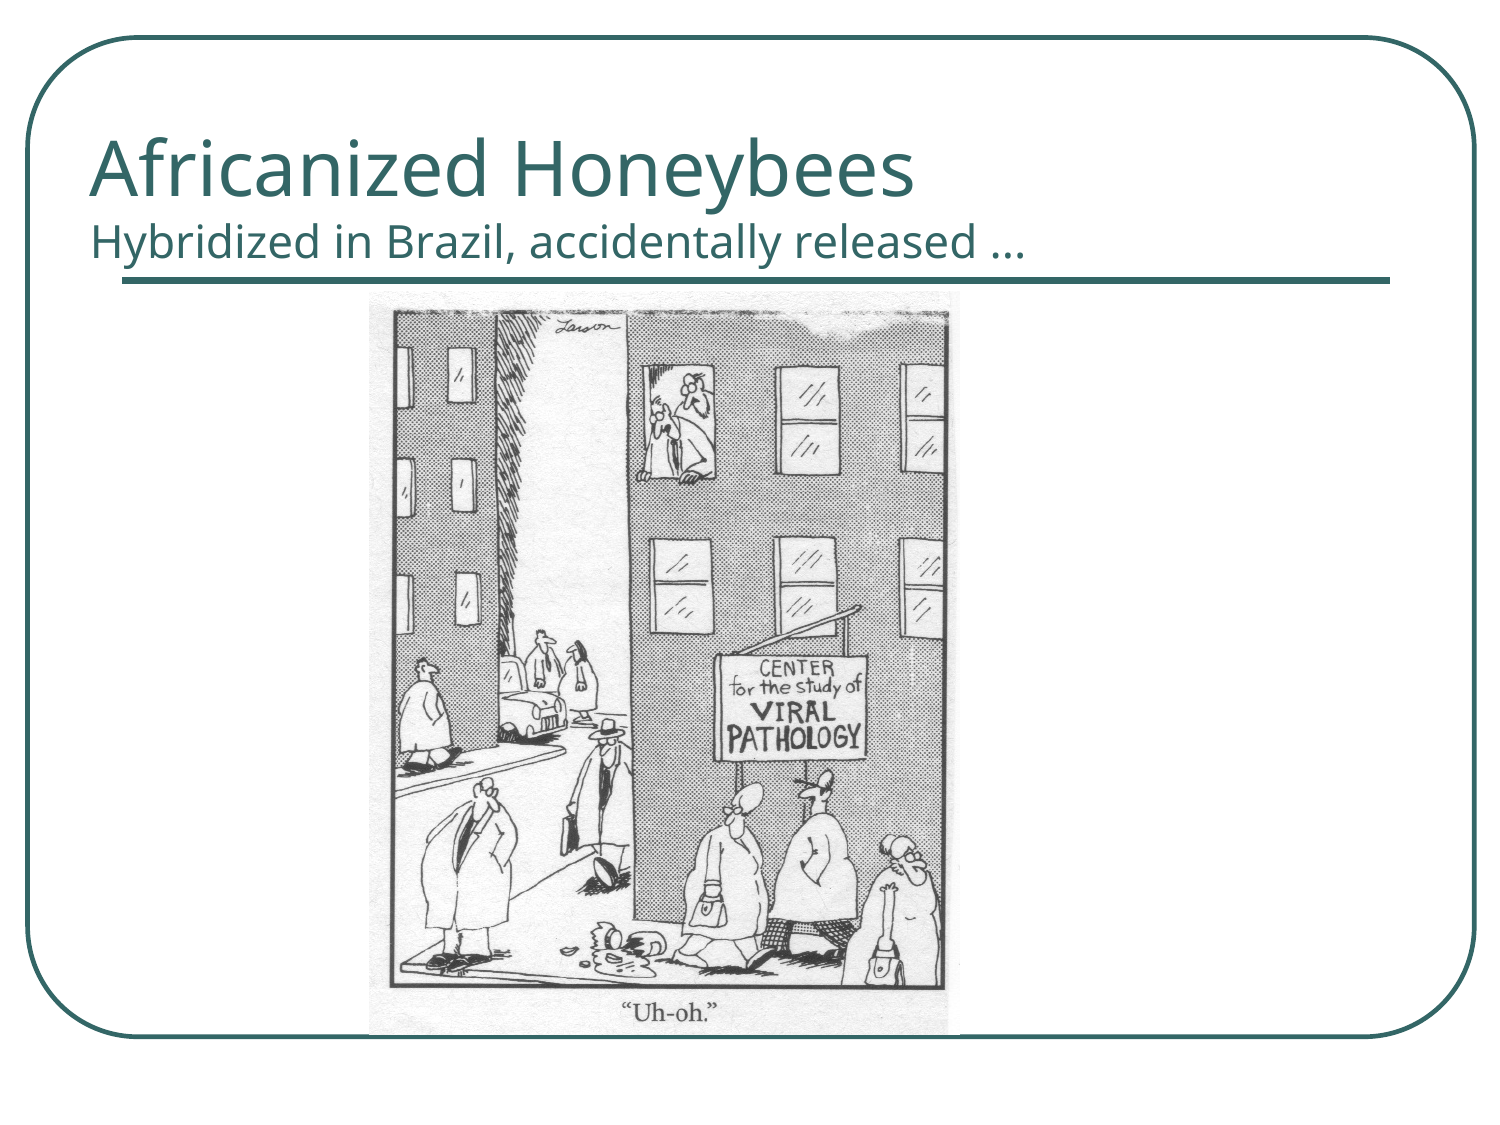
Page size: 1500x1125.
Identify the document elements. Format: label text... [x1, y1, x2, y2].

title Africanized Honeybees Hybridized in Brazil, accidentally released ... [74, 87, 1388, 275]
picture [369, 291, 961, 1036]
